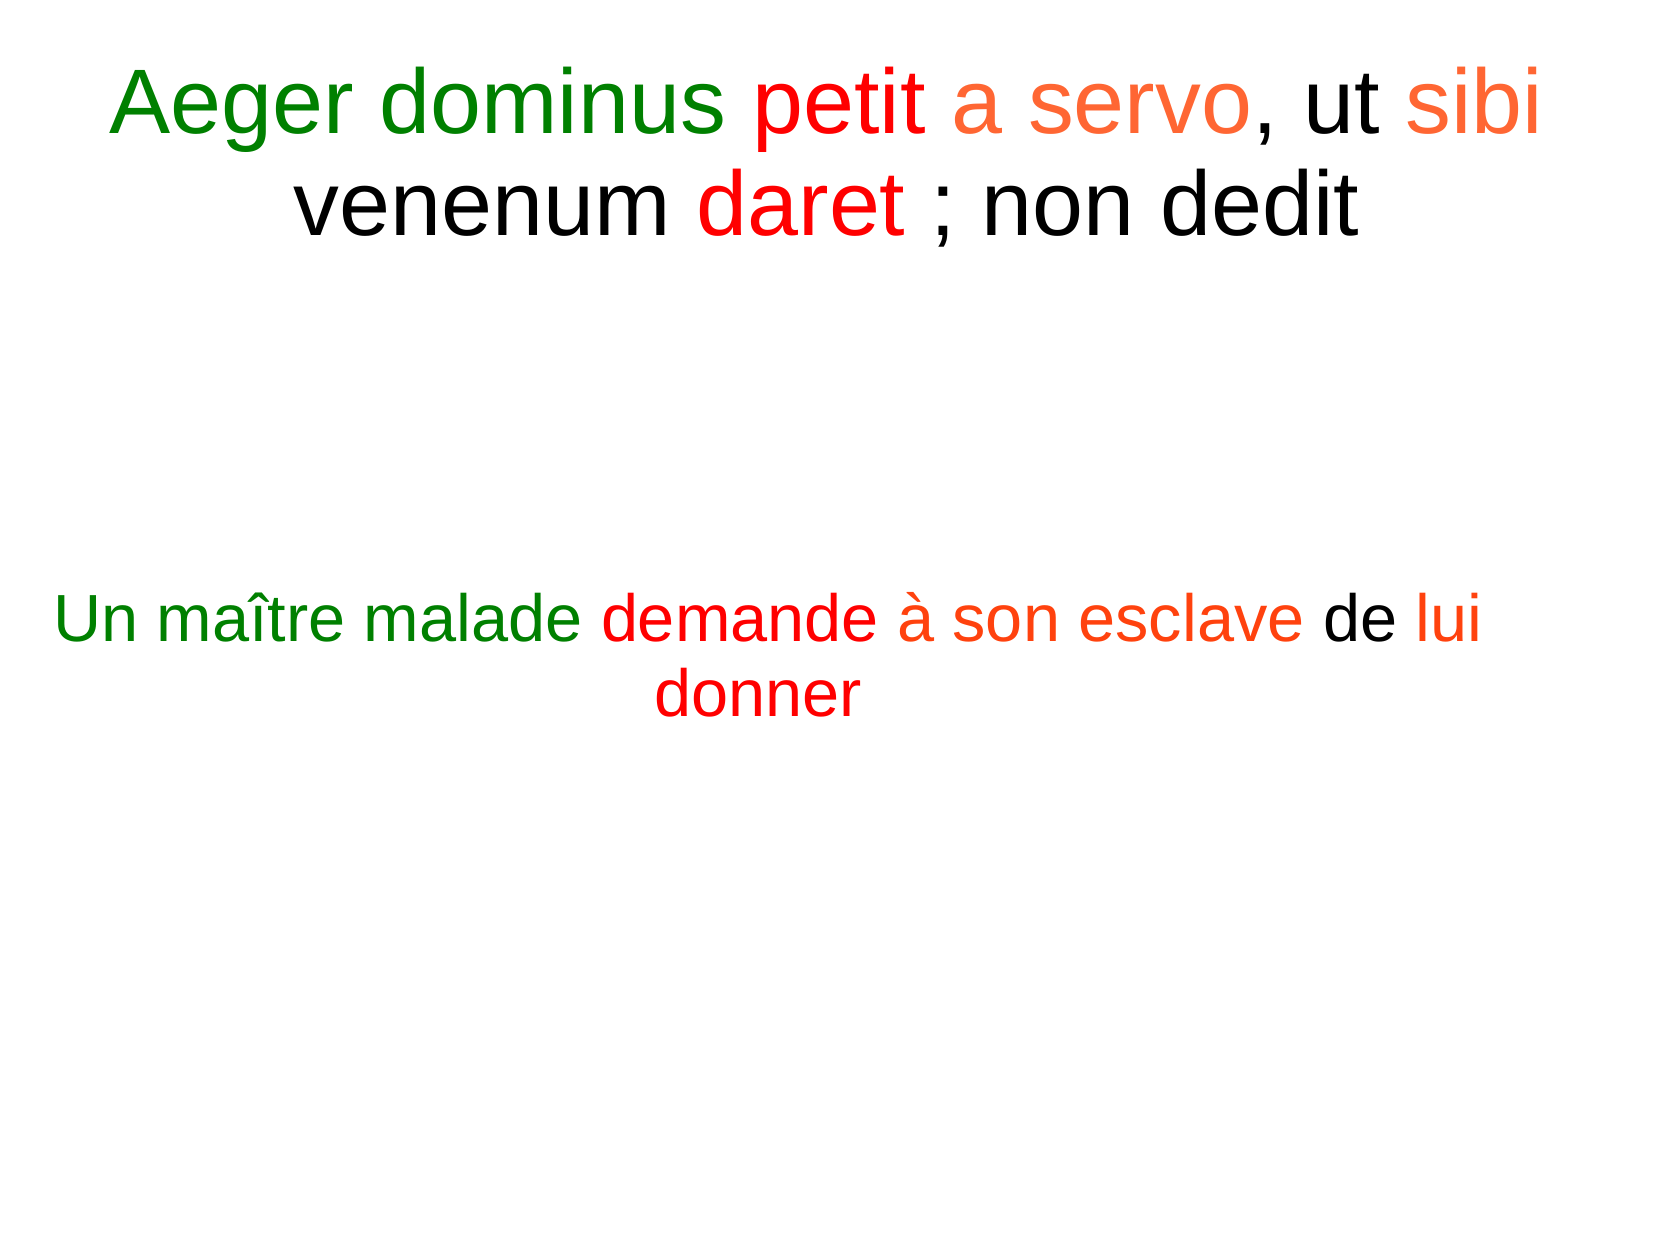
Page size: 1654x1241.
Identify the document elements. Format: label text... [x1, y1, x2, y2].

subtitle Un maître malade demande à son esclave de lui donner [23, 296, 1512, 1016]
title Aeger dominus petit a servo, ut sibi venenum daret ; non dedit [82, 49, 1571, 257]
